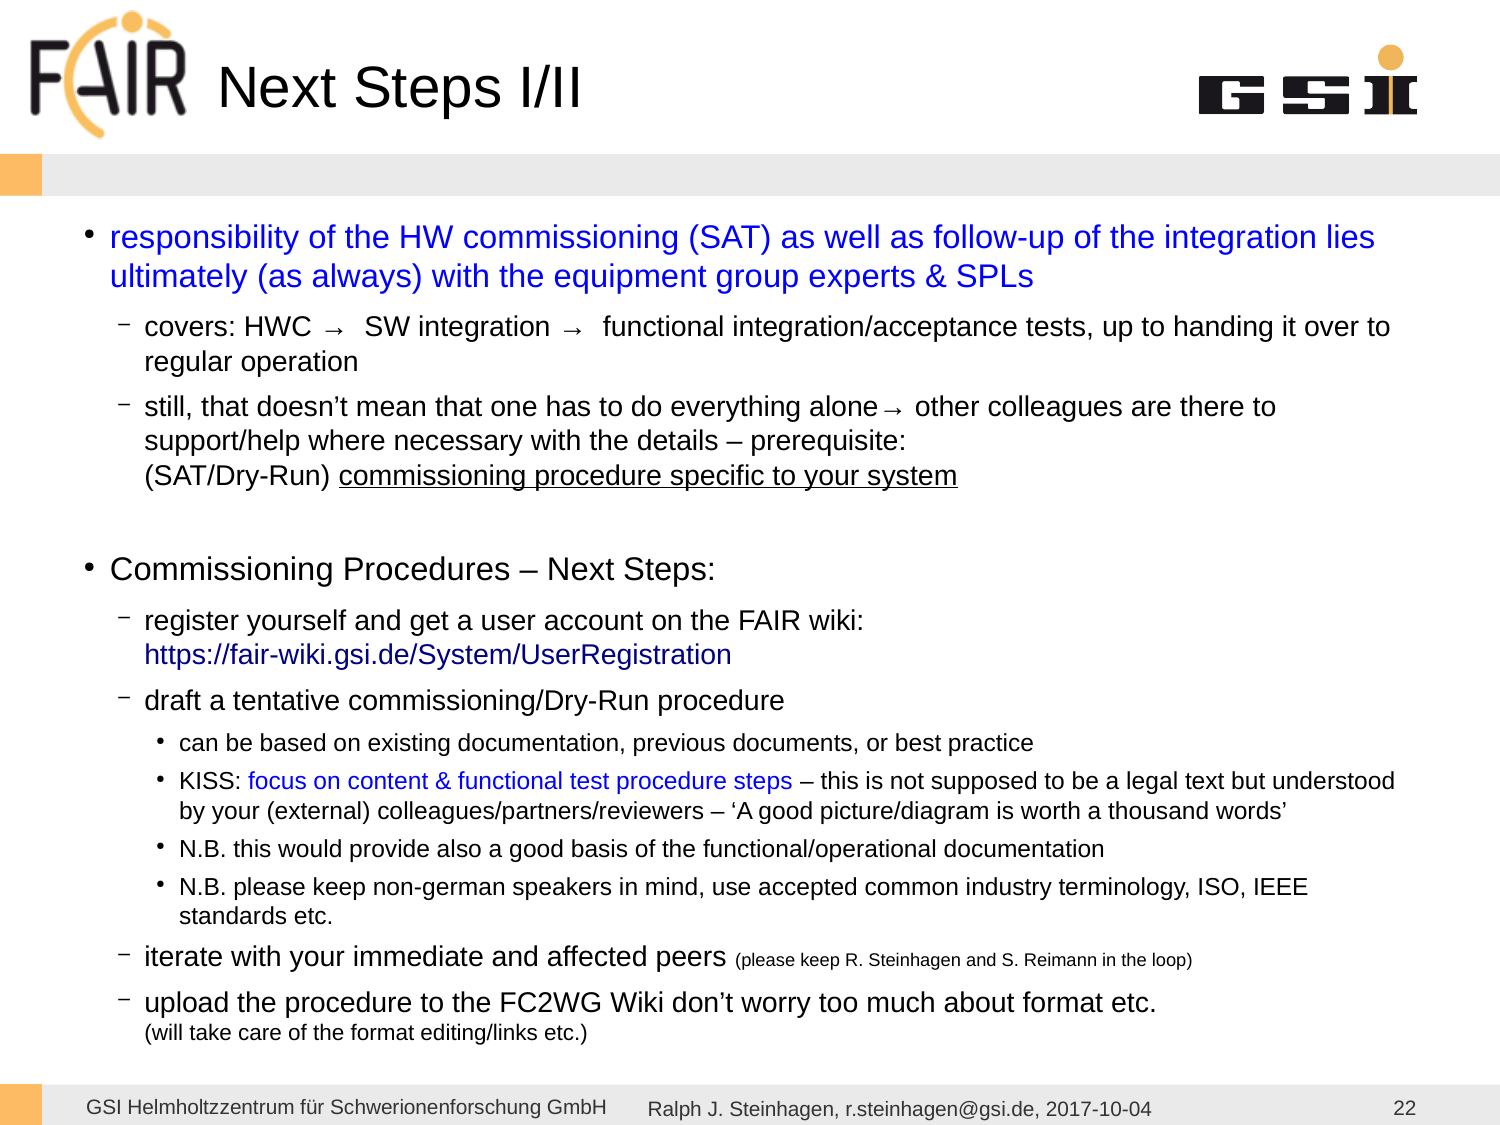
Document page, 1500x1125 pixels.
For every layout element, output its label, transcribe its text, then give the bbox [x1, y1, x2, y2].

picture [30, 9, 187, 141]
picture [1197, 42, 1419, 117]
title Next Steps I/II [217, 20, 1180, 147]
list responsibility of the HW commissioning (SAT) as well as follow-up of the integration lies ultimately (as always) with the equipment group experts & SPLs covers: HWC → SW integration → functional integration/acceptance tests, up to handing it over to regular operation still, that doesn’t mean that one has to do everything alone→ other colleagues are there to support/help where necessary with the details – prerequisite: (SAT/Dry‑Run) commissioning procedure specific to your system Commissioning Procedures – Next Steps: register yourself and get a user account on the FAIR wiki: https://fair-wiki.gsi.de/System/UserRegistration draft a tentative commissioning/Dry-Run procedure can be based on existing documentation, previous documents, or best practice KISS: focus on content & functional test procedure steps – this is not supposed to be a legal text but understood by your (external) colleagues/partners/reviewers – ‘A good picture/diagram is worth a thousand words’ N.B. this would provide also a good basis of the functional/operational documentation N.B. please keep non-german speakers in mind, use accepted common industry terminology, ISO, IEEE standards etc. iterate with your immediate and affected peers (please keep R. Steinhagen and S. Reimann in the loop) upload the procedure to the FC2WG Wiki don’t worry too much about format etc. (will take care of the format editing/links etc.) [75, 215, 1425, 1055]
